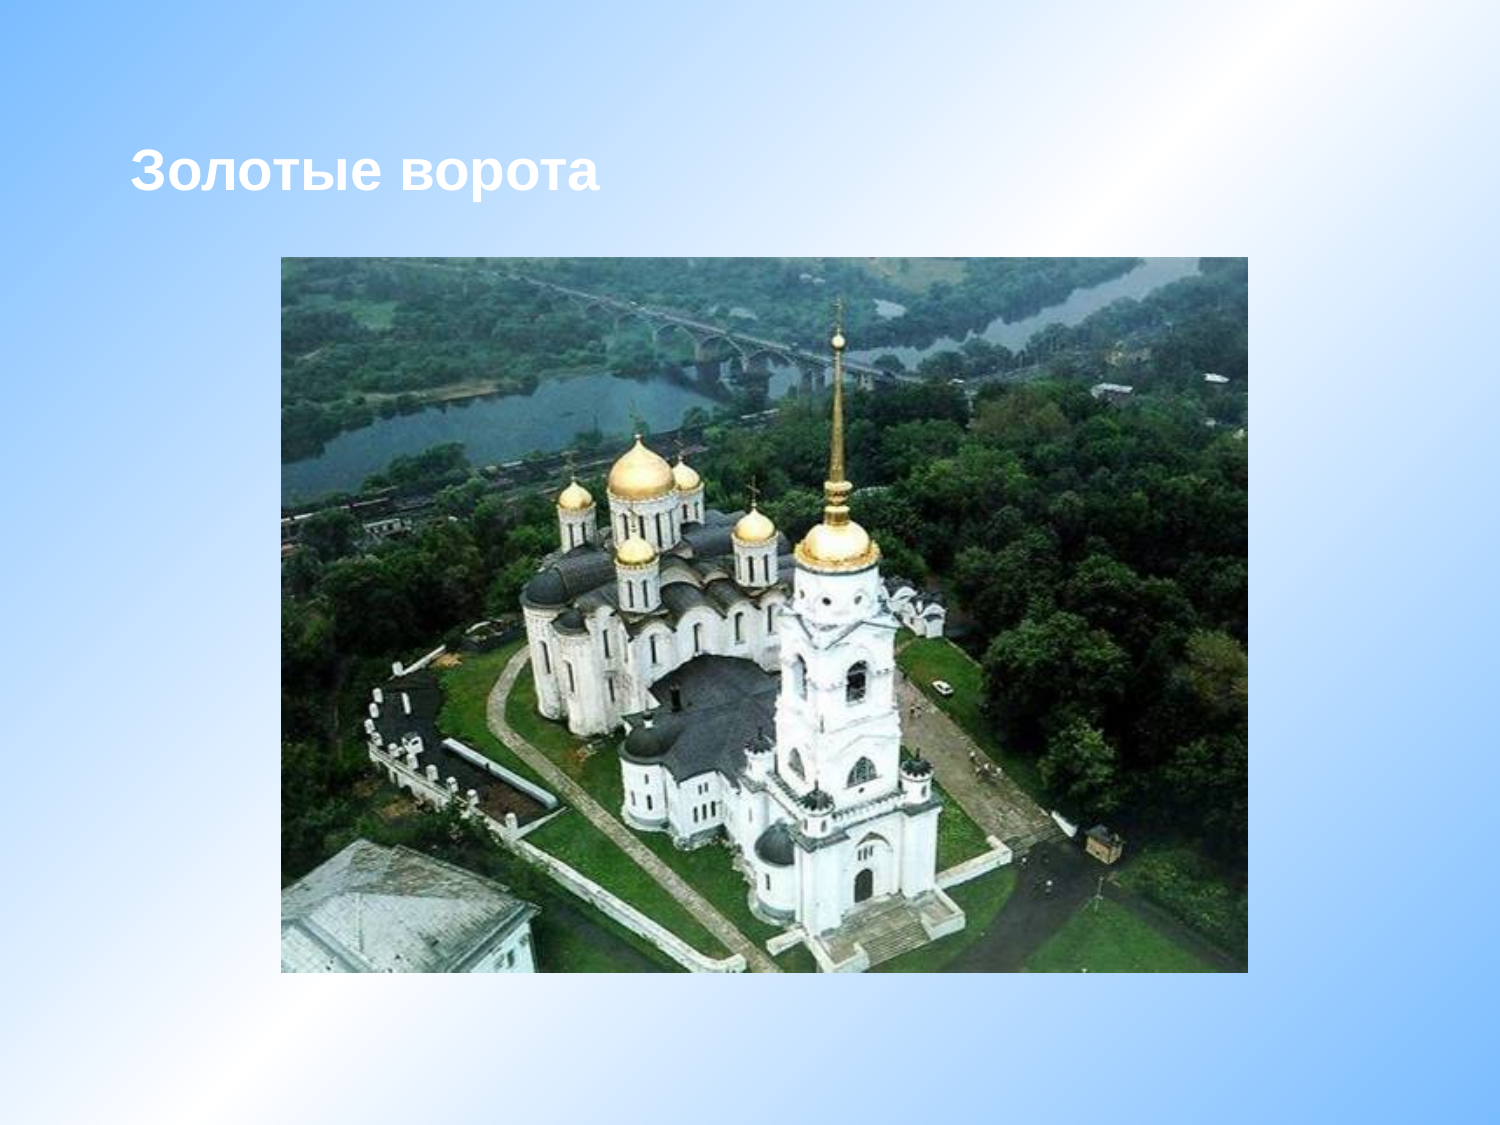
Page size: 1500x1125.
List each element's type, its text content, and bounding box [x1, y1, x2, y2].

picture [281, 257, 1248, 973]
text_box Золотые ворота [116, 125, 615, 210]
